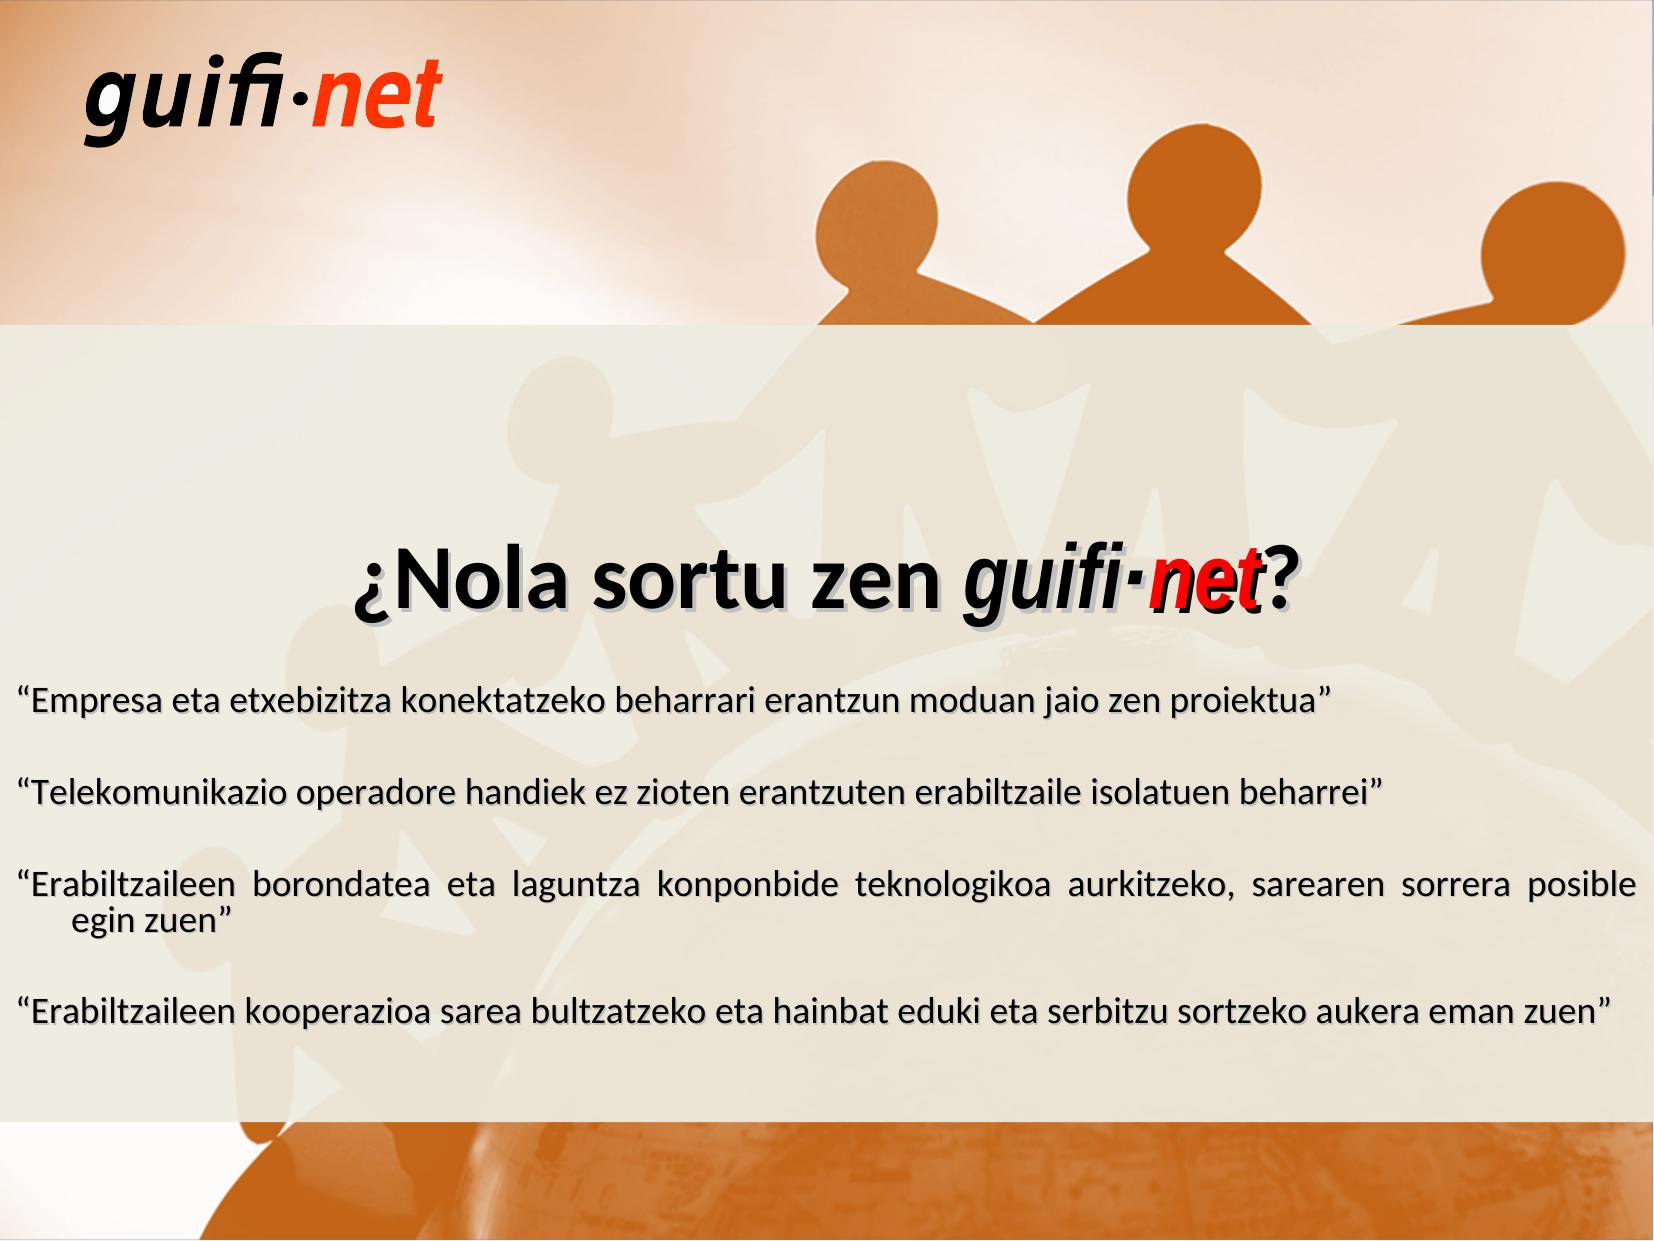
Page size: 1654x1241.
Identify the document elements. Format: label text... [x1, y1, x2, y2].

text_box ¿Nola sortu zen guifi·net? “Empresa eta etxebizitza konektatzeko beharrari erantzun moduan jaio zen proiektua” “Telekomunikazio operadore handiek ez zioten erantzuten erabiltzaile isolatuen beharrei” “Erabiltzaileen borondatea eta laguntza konponbide teknologikoa aurkitzeko, sarearen sorrera posible egin zuen” “Erabiltzaileen kooperazioa sarea bultzatzeko eta hainbat eduki eta serbitzu sortzeko aukera eman zuen” [0, 324, 1654, 1123]
picture [0, 0, 1654, 324]
picture [0, 1123, 1654, 1241]
